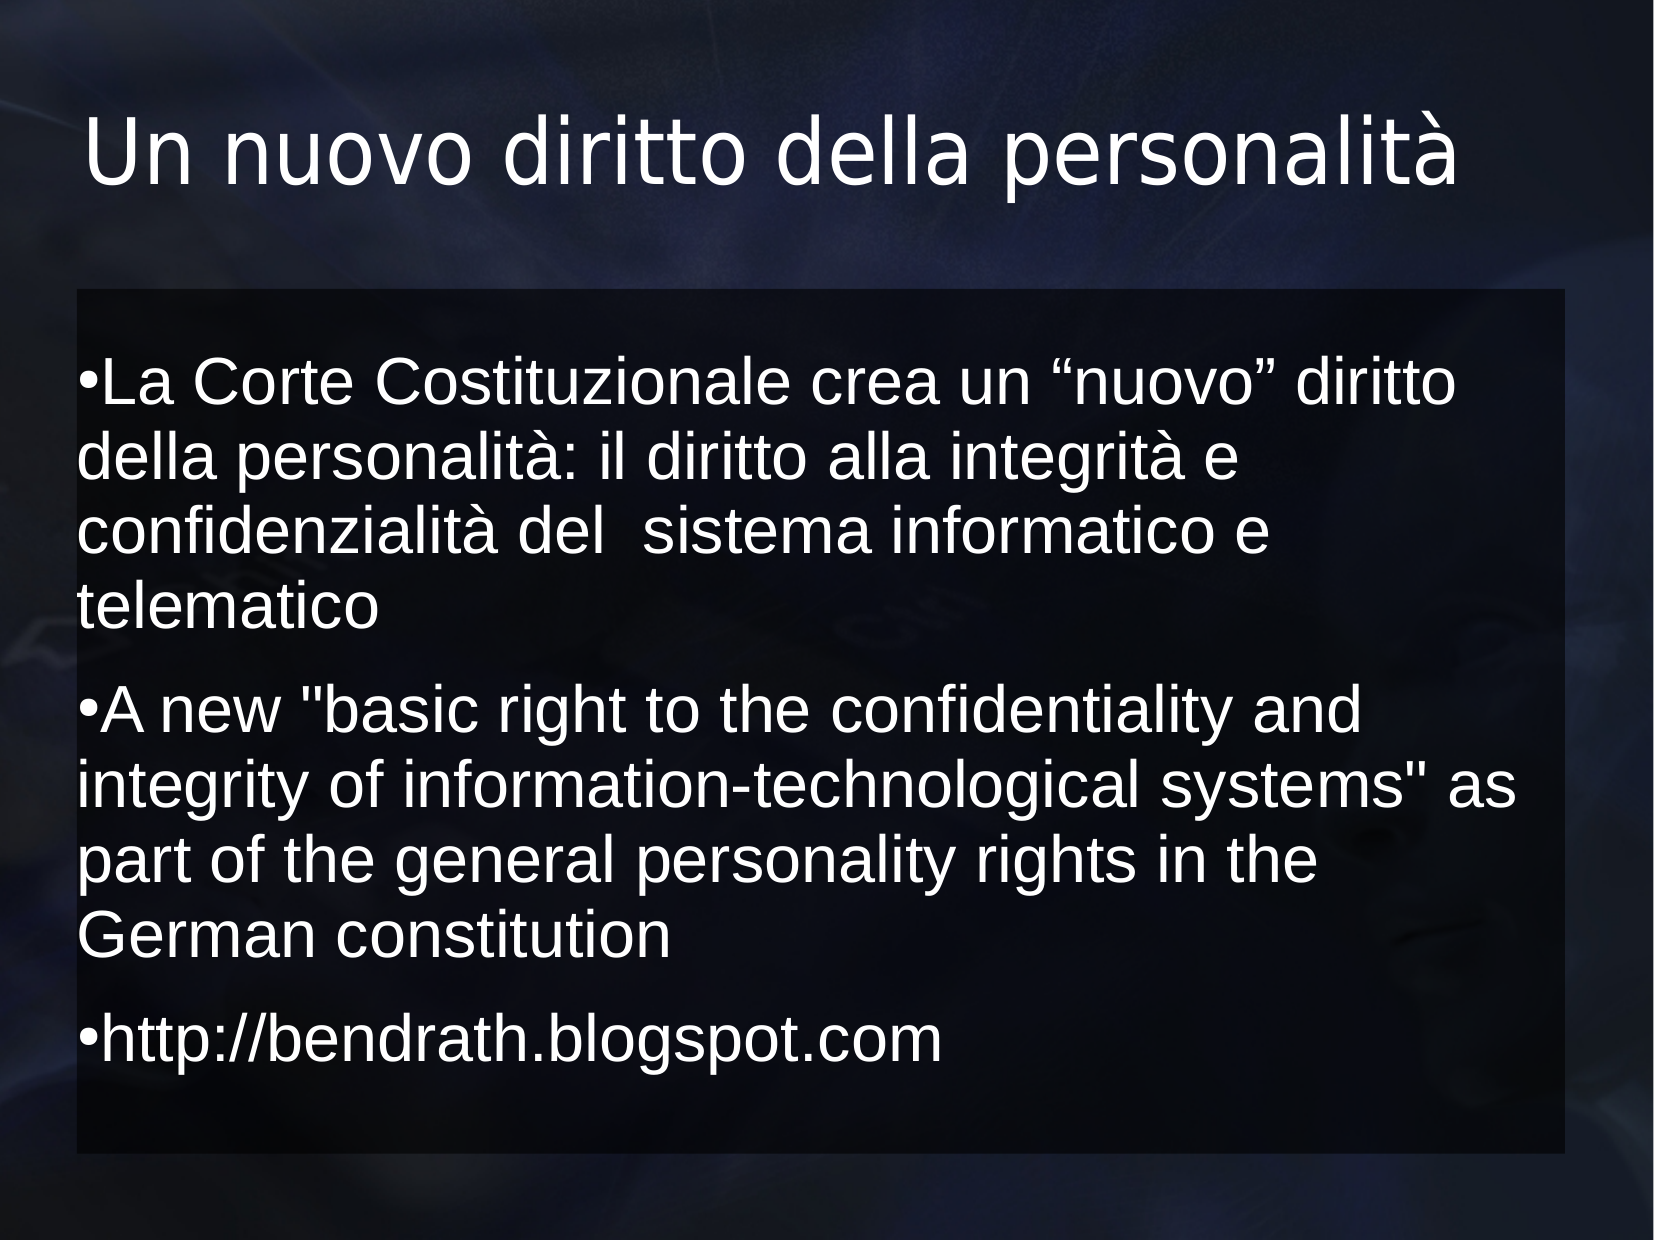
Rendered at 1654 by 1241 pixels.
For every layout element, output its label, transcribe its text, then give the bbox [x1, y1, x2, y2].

picture [0, 0, 1654, 1240]
list La Corte Costituzionale crea un “nuovo” diritto della personalità: il diritto alla integrità e confidenzialità del sistema informatico e telematico A new "basic right to the confidentiality and integrity of information-technological systems" as part of the general personality rights in the German constitution http://bendrath.blogspot.com [76, 288, 1565, 1154]
title Un nuovo diritto della personalità [82, 45, 1571, 261]
